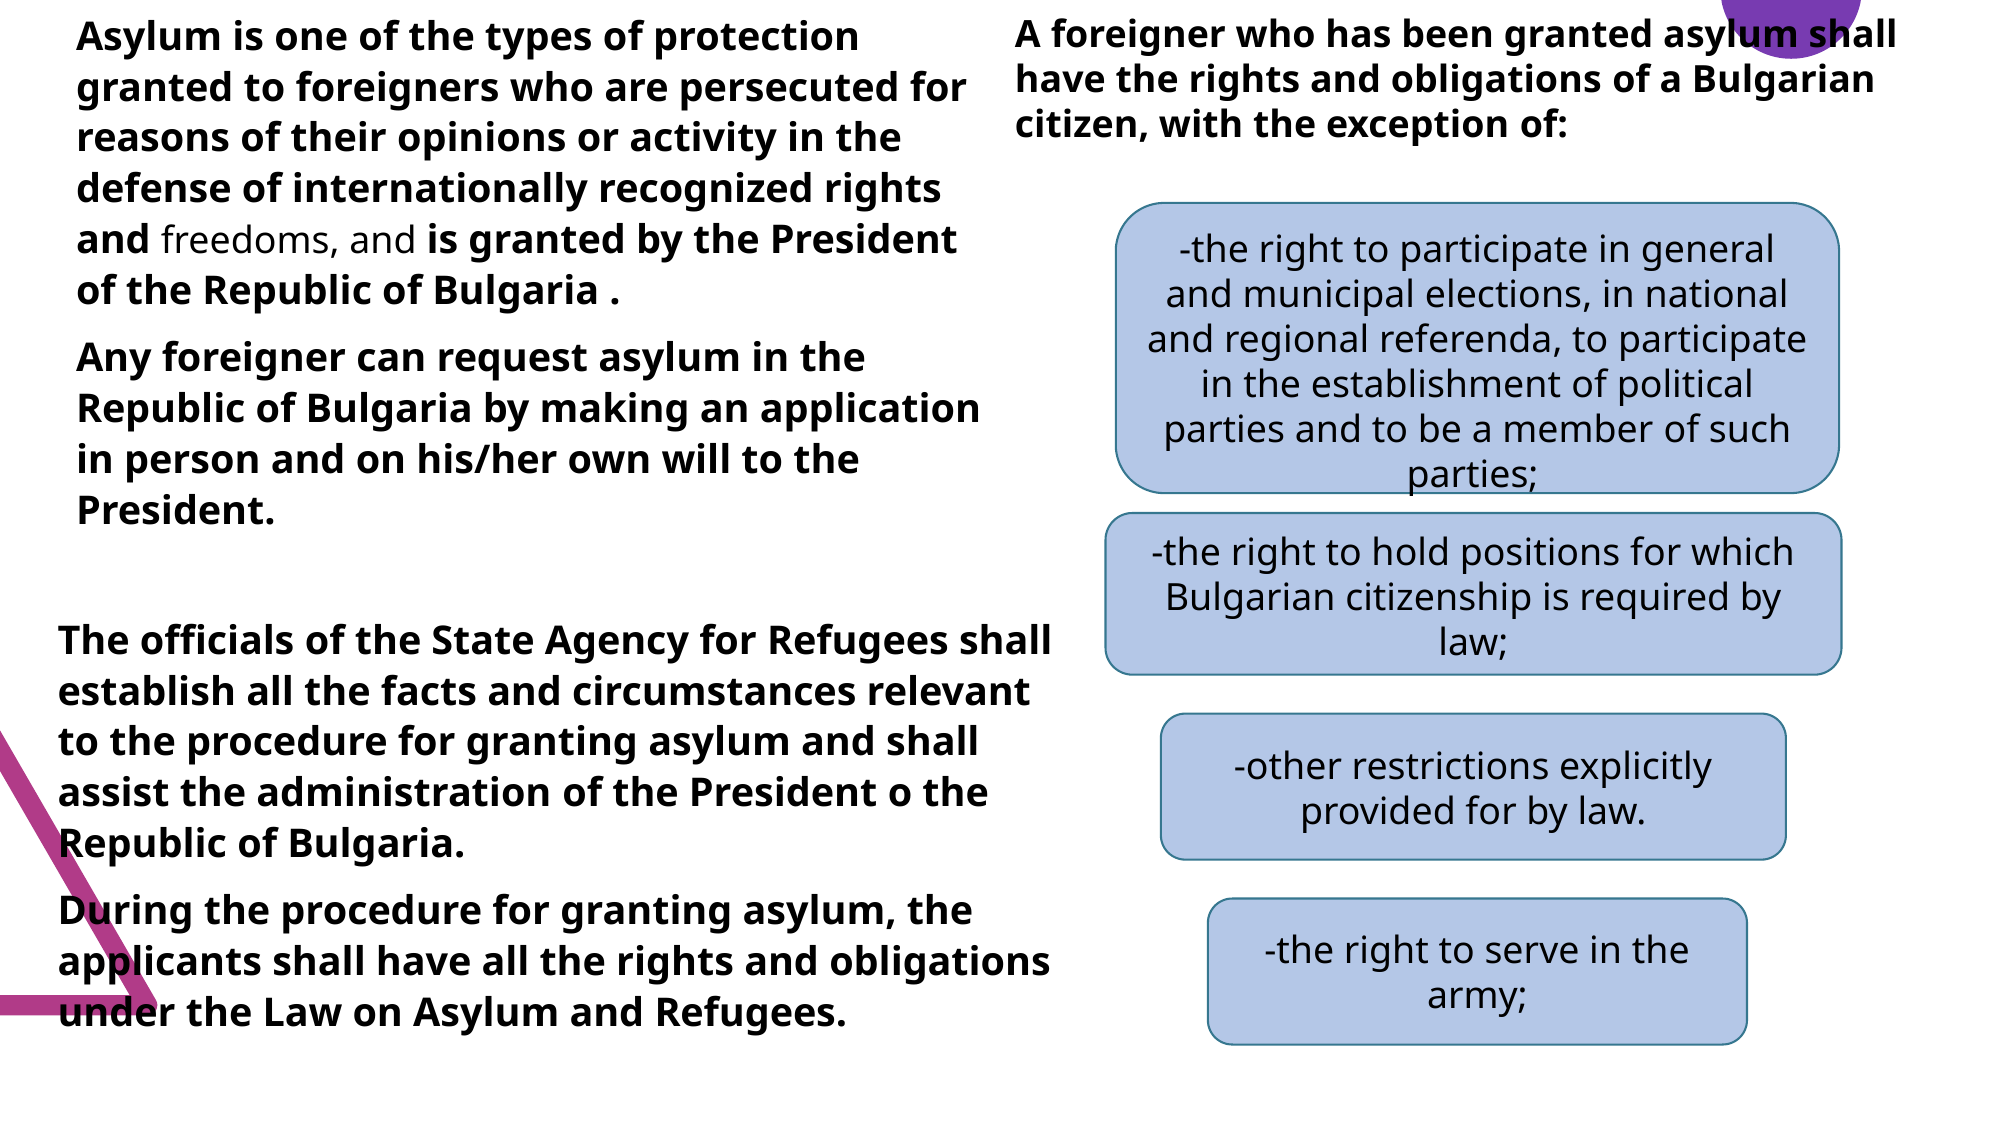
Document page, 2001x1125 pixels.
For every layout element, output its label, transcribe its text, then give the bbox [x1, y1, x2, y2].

text_box Asylum is оne оf the types оf protection granted to foreigners who are persecuted for reasons оf their opinions or activity in the defense оf internationally recognized rights and freedoms, and is granted by the President оf the Republic оf Bulgaria . Аny foreigner can request asylum in the Republic оf Bulgaria by making an application in person and on his/her own will to the President. [60, 0, 1000, 440]
text_box A foreigner who has been granted asylum shall have the rights and obligations оf a Bulgarian citizen, with the exception оf: [999, 3, 2000, 155]
text_box -the right to serve in the army; [1207, 898, 1748, 1045]
text_box -the right to participate in general and municipal elections, in national and regional referenda, to participate in the establishment оf political parties and to be a member оf such parties; [1115, 202, 1840, 494]
text_box -the right to hold positions for which Bulgarian citizenship is required by law; [1105, 513, 1842, 675]
text_box -other restrictions explicitly provided for by law. [1160, 713, 1786, 860]
text_box The officials оf the State Agency for Refugees shall establish all the facts and circumstances relevant to the procedure for granting asylum and shall assist the administration оf the President о the Republic оf Bulgaria. During the procedure for granting asylum, the applicants shall have all the rights and obligations under the Law on Asylum and Refugees. [42, 603, 1088, 993]
